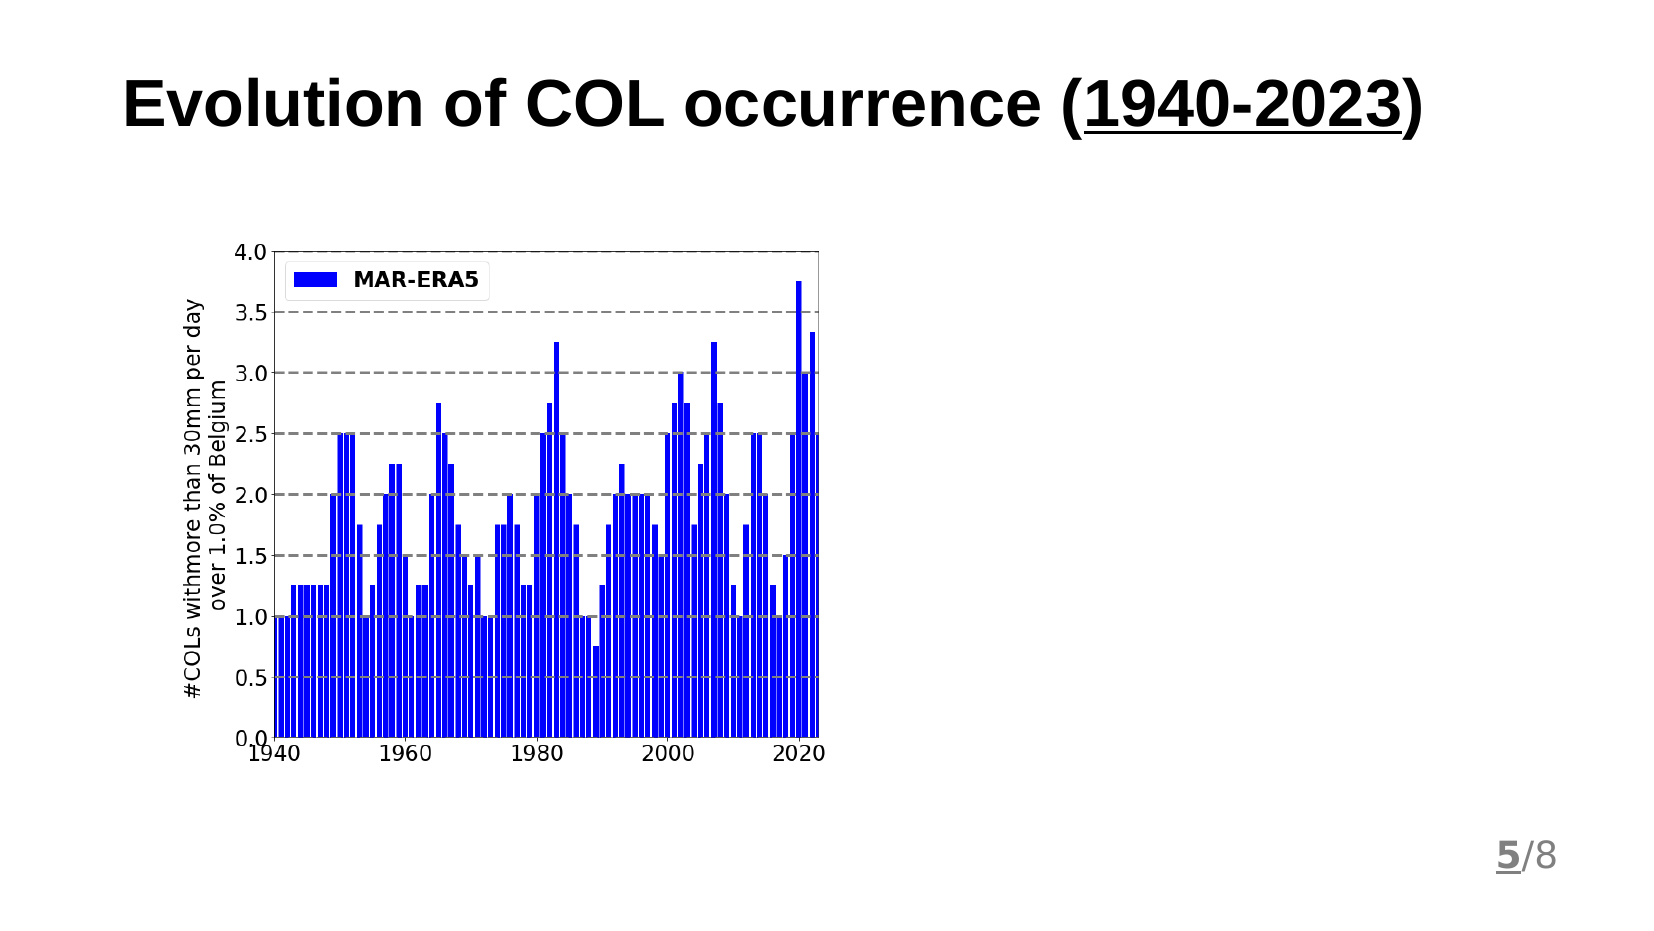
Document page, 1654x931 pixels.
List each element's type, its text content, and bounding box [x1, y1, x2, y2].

text_box Evolution of COL occurrence (1940-2023) [107, 59, 1477, 224]
text_box 5/8 [1480, 826, 1595, 897]
picture [177, 236, 857, 771]
